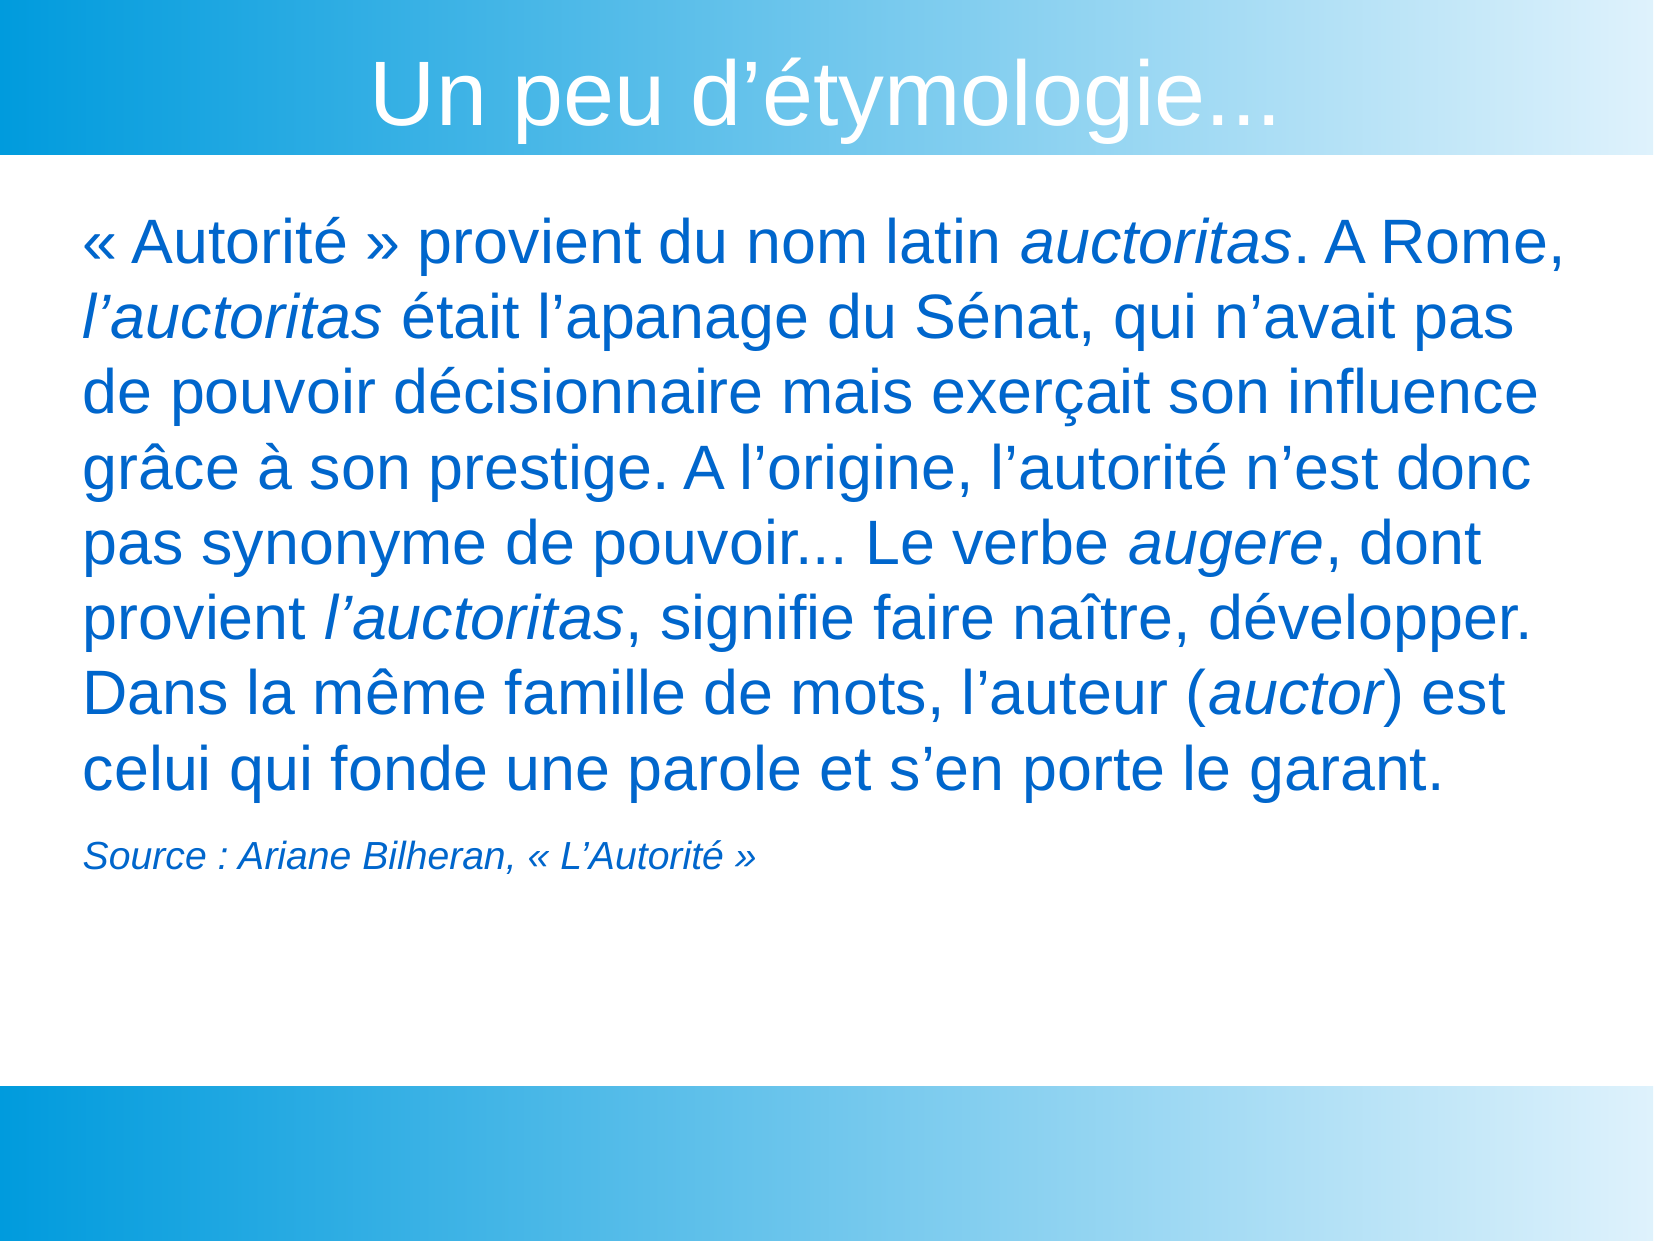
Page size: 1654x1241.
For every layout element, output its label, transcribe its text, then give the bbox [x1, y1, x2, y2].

list « Autorité » provient du nom latin auctoritas. A Rome, l’auctoritas était l’apanage du Sénat, qui n’avait pas de pouvoir décisionnaire mais exerçait son influence grâce à son prestige. A l’origine, l’autorité n’est donc pas synonyme de pouvoir... Le verbe augere, dont provient l’auctoritas, signifie faire naître, développer. Dans la même famille de mots, l’auteur (auctor) est celui qui fonde une parole et s’en porte le garant. Source : Ariane Bilheran, « L’Autorité » [82, 200, 1571, 921]
title Un peu d’étymologie... [82, 23, 1571, 155]
